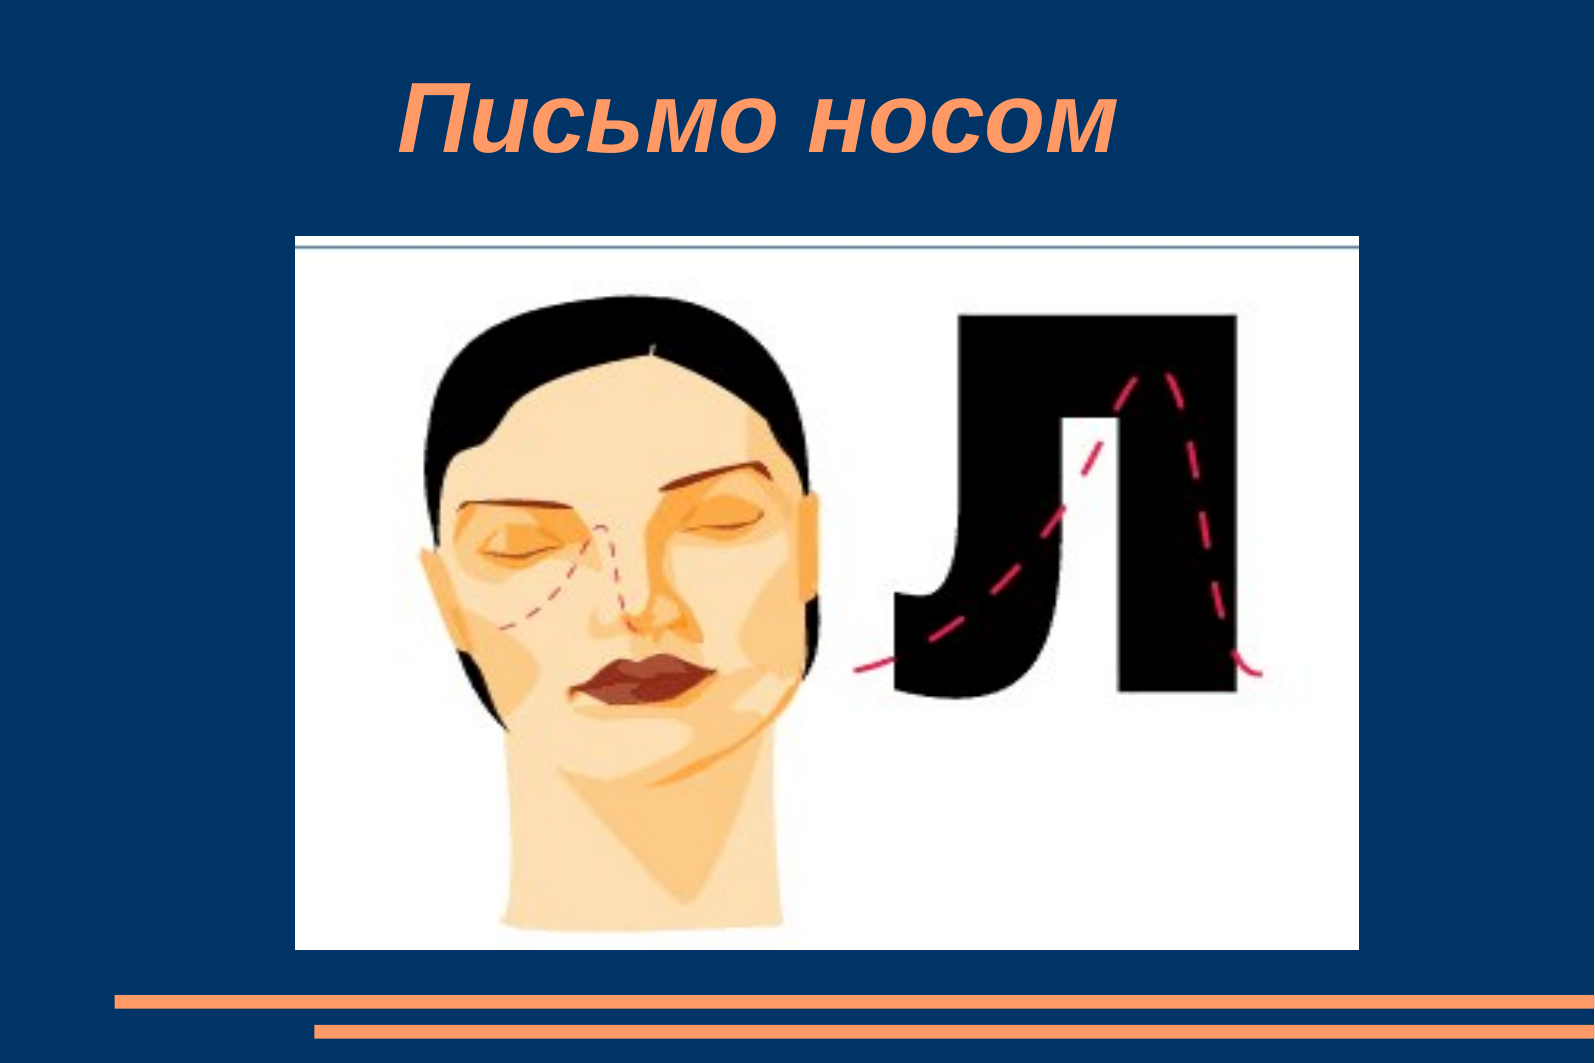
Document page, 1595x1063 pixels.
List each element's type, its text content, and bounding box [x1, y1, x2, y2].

title Письмо носом [147, 29, 1477, 207]
picture [295, 236, 1359, 950]
